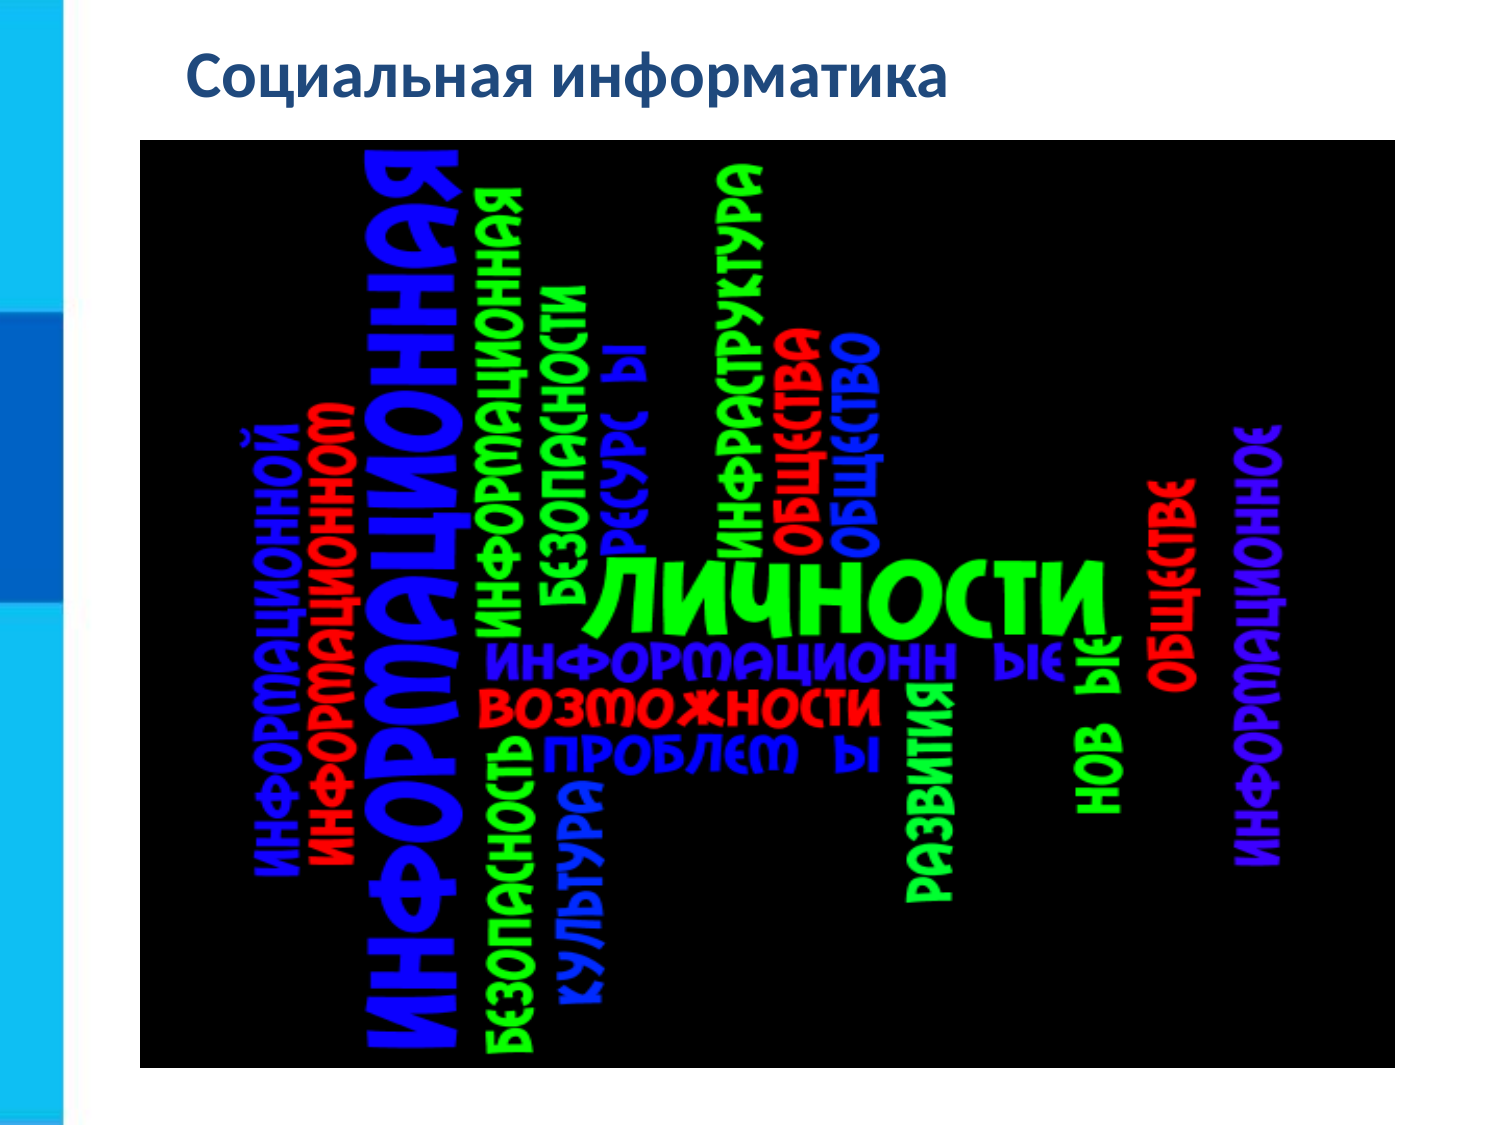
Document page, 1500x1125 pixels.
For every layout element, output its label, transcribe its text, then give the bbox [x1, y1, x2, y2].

title Социальная информатика [171, 19, 1425, 124]
picture [0, 0, 1500, 1125]
